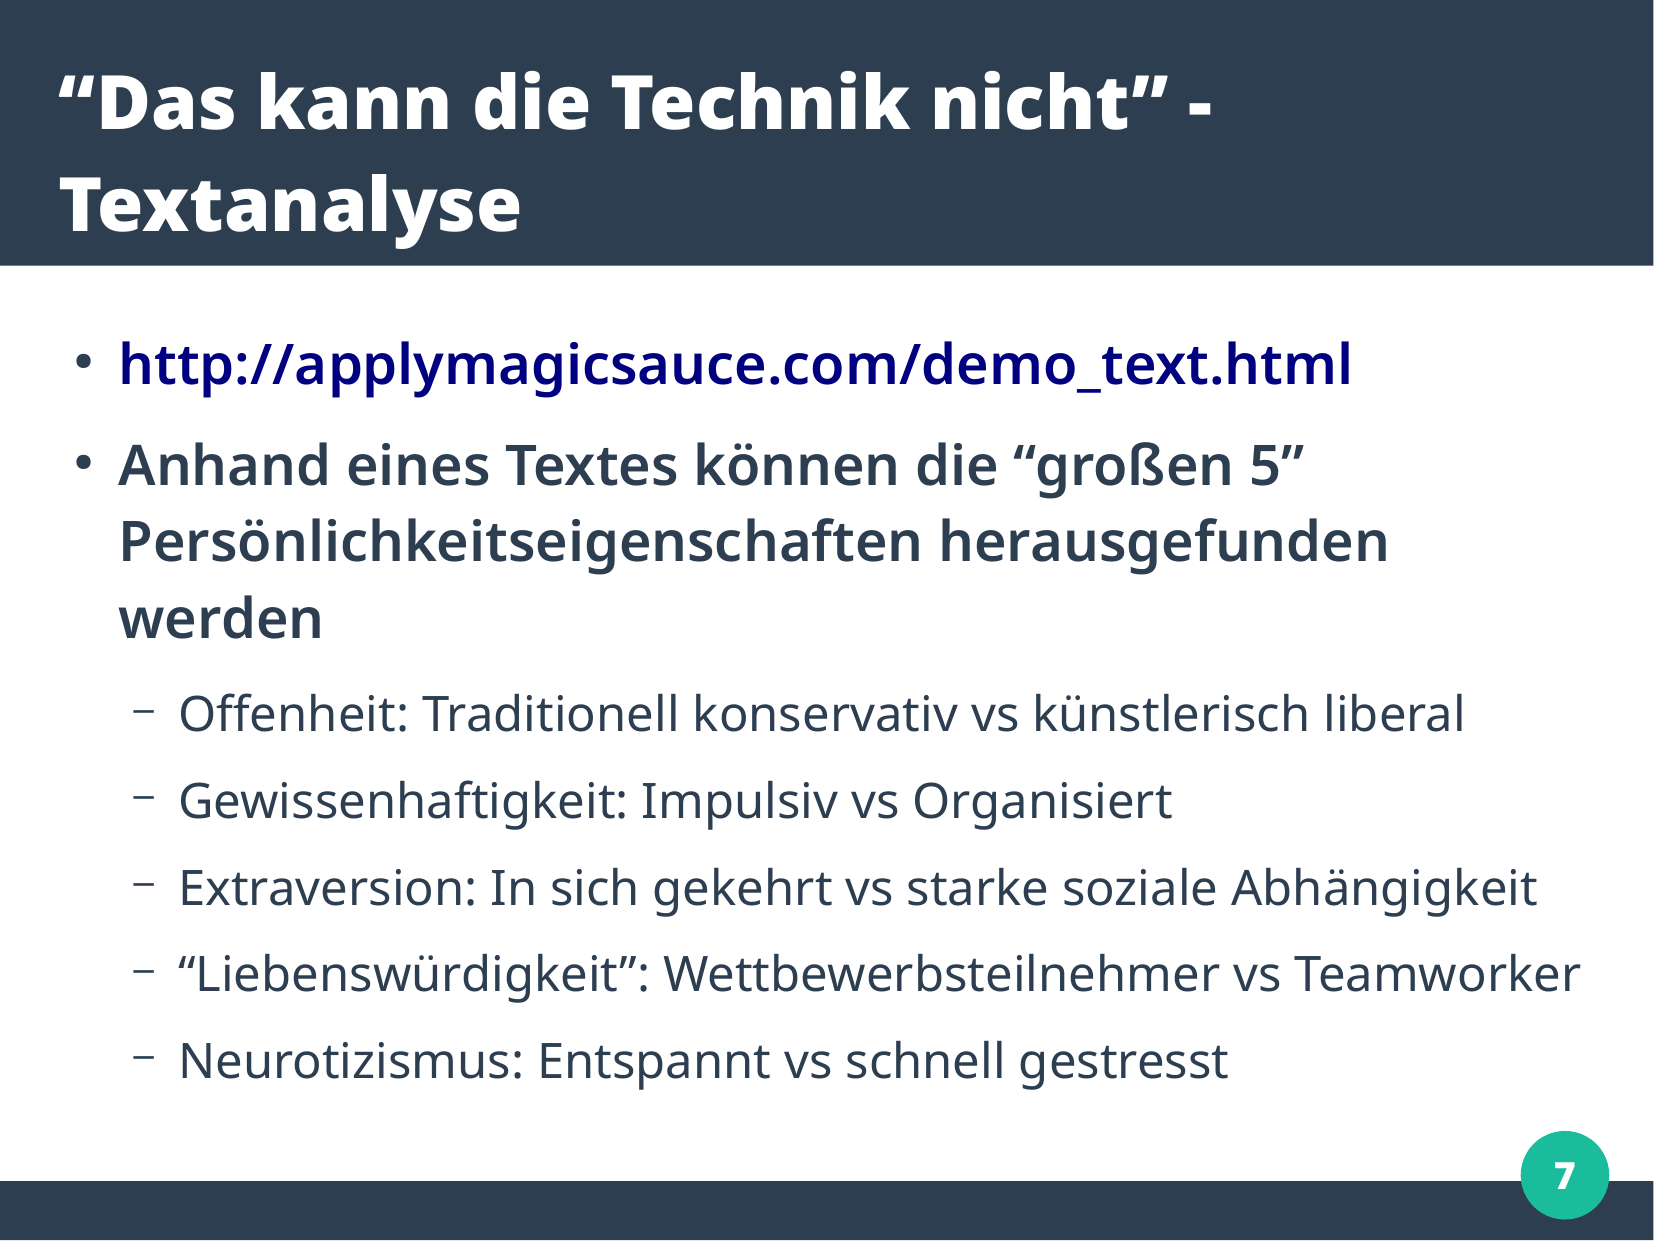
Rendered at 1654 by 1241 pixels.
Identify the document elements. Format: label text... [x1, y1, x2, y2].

title “Das kann die Technik nicht” - Textanalyse [59, 49, 1595, 207]
list http://applymagicsauce.com/demo_text.html Anhand eines Textes können die “großen 5” Persönlichkeitseigenschaften herausgefunden werden Offenheit: Traditionell konservativ vs künstlerisch liberal Gewissenhaftigkeit: Impulsiv vs Organisiert Extraversion: In sich gekehrt vs starke soziale Abhängigkeit “Liebenswürdigkeit”: Wettbewerbsteilnehmer vs Teamworker Neurotizismus: Entspannt vs schnell gestresst [59, 324, 1595, 1152]
